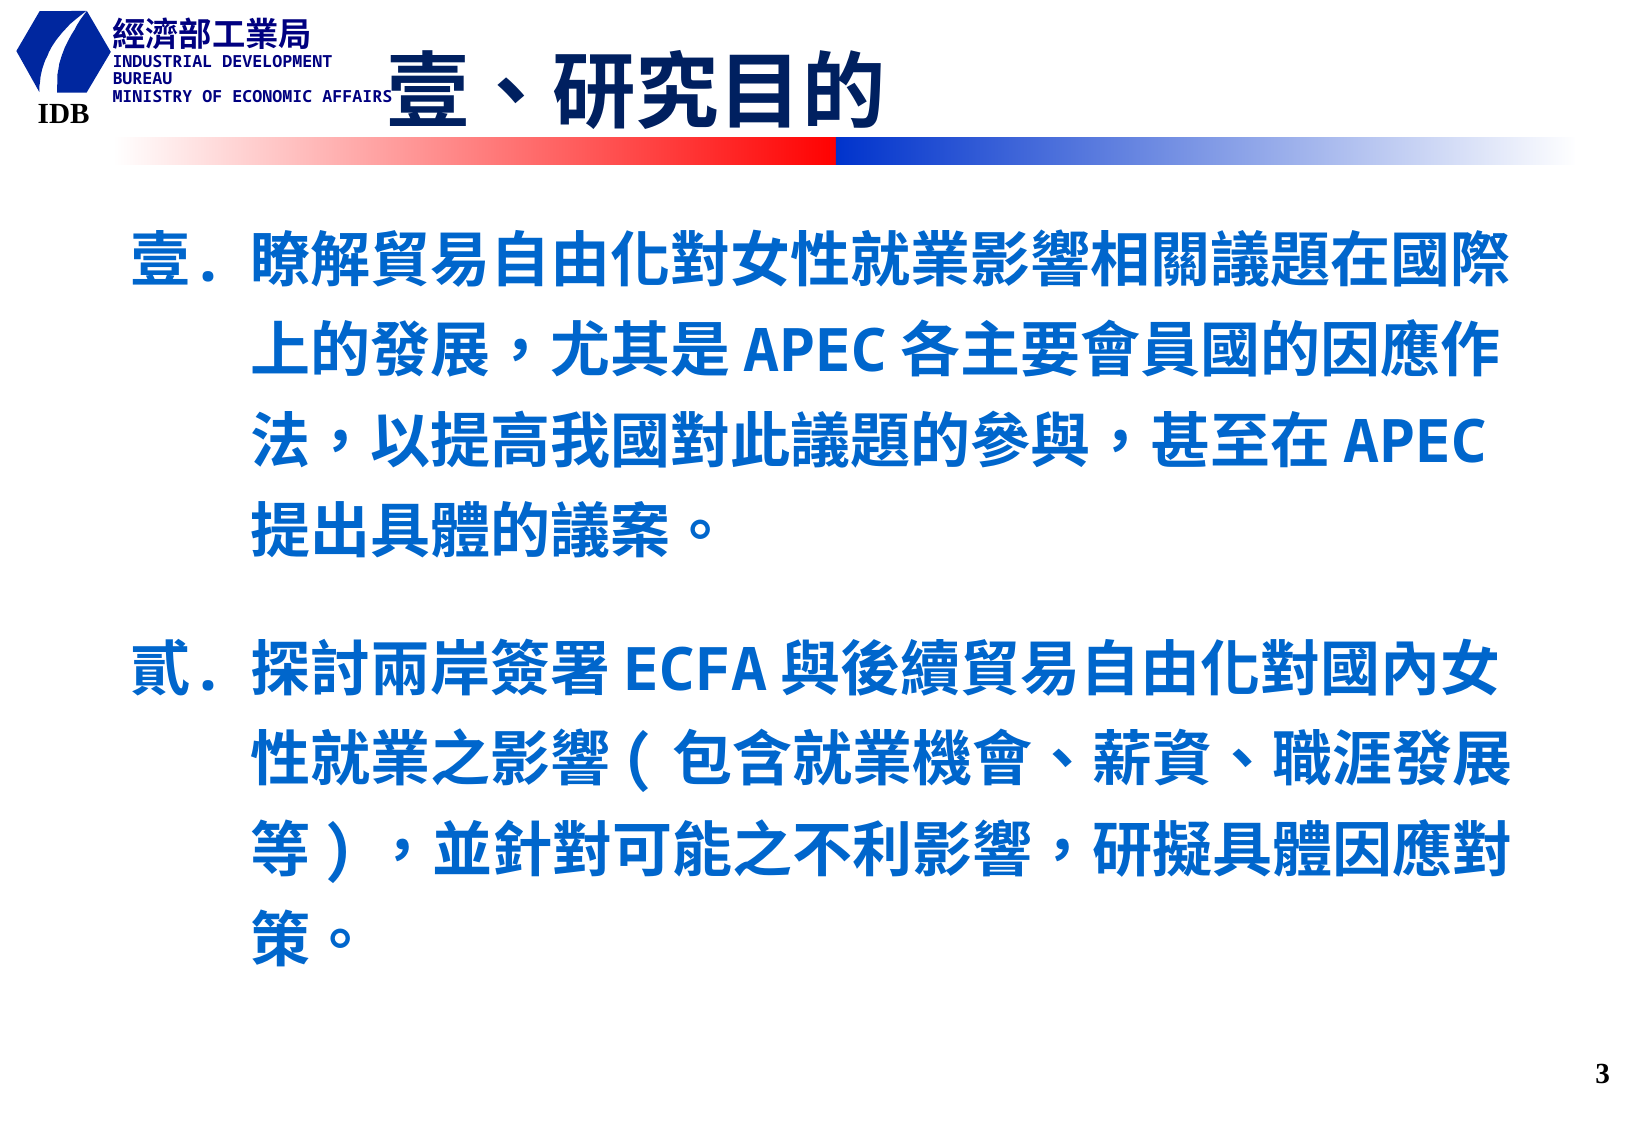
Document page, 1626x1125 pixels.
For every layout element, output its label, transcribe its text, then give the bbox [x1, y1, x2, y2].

text_box <編號> [1245, 1046, 1626, 1125]
list 瞭解貿易自由化對女性就業影響相關議題在國際上的發展，尤其是APEC各主要會員國的因應作法，以提高我國對此議題的參與，甚至在APEC提出具體的議案。 探討兩岸簽署ECFA與後續貿易自由化對國內女性就業之影響(包含就業機會、薪資、職涯發展等)，並針對可能之不利影響，研擬具體因應對策。 [115, 196, 1534, 988]
text_box 壹、研究目的 [371, 30, 901, 146]
